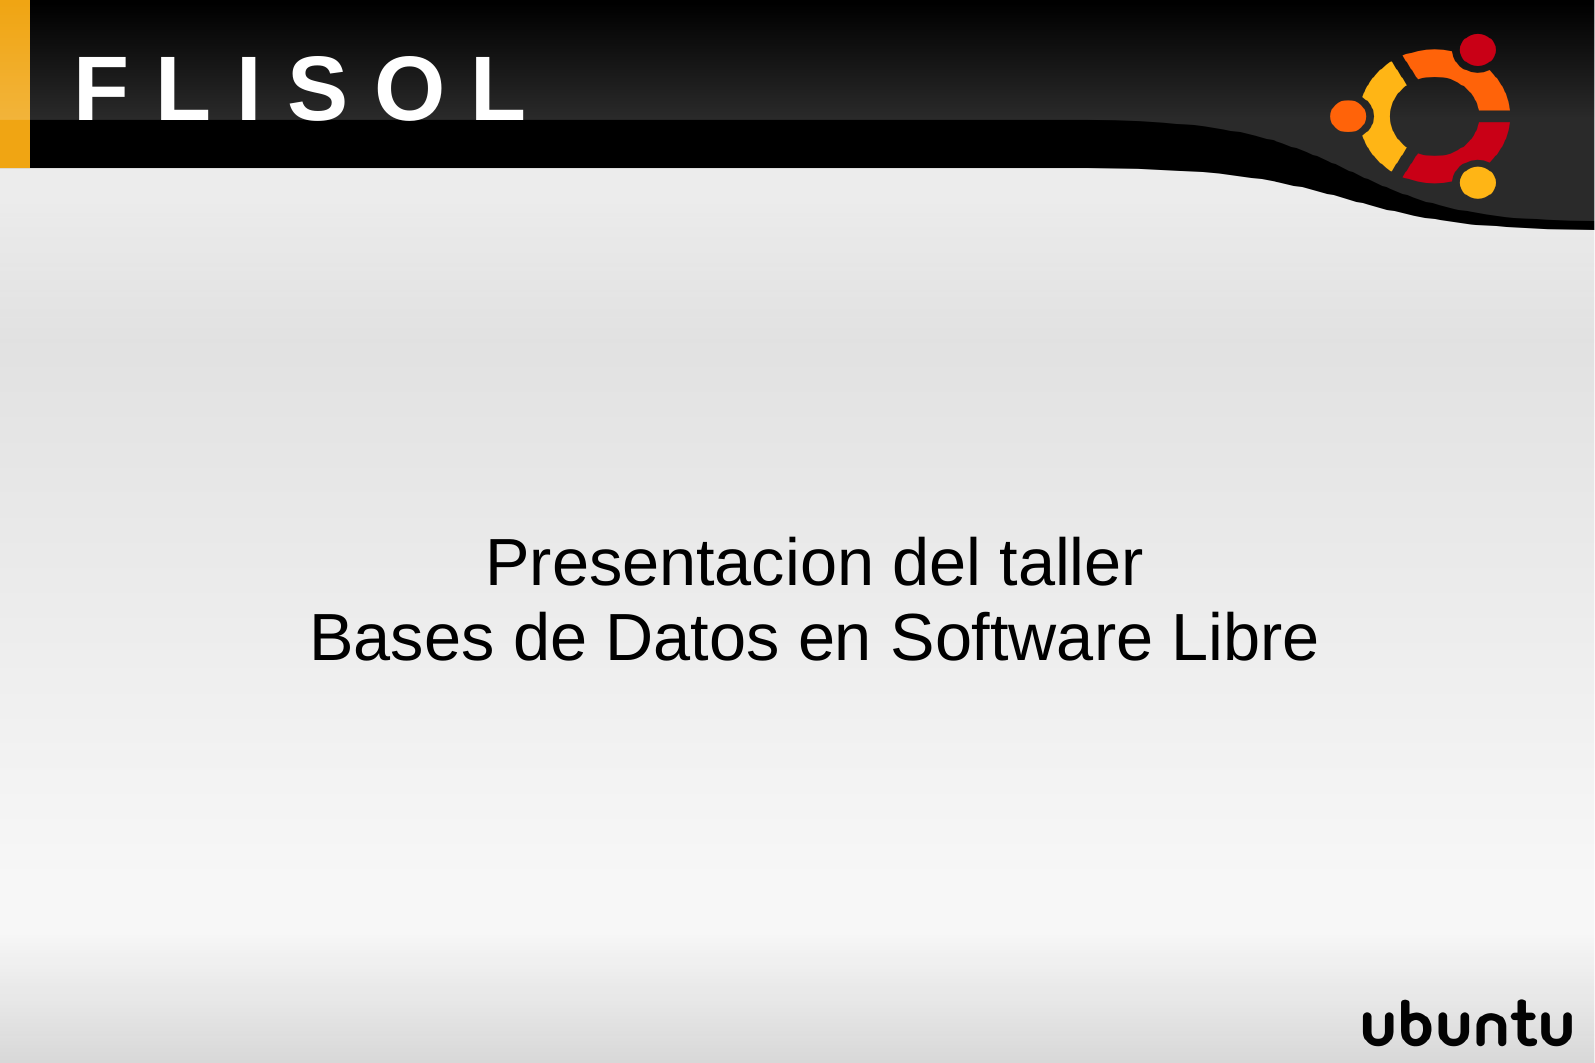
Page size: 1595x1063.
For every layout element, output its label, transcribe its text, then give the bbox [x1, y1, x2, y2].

subtitle Presentacion del taller Bases de Datos en Software Libre [79, 256, 1515, 943]
picture [0, 0, 1595, 1063]
title F L I S O L [74, 0, 1510, 178]
